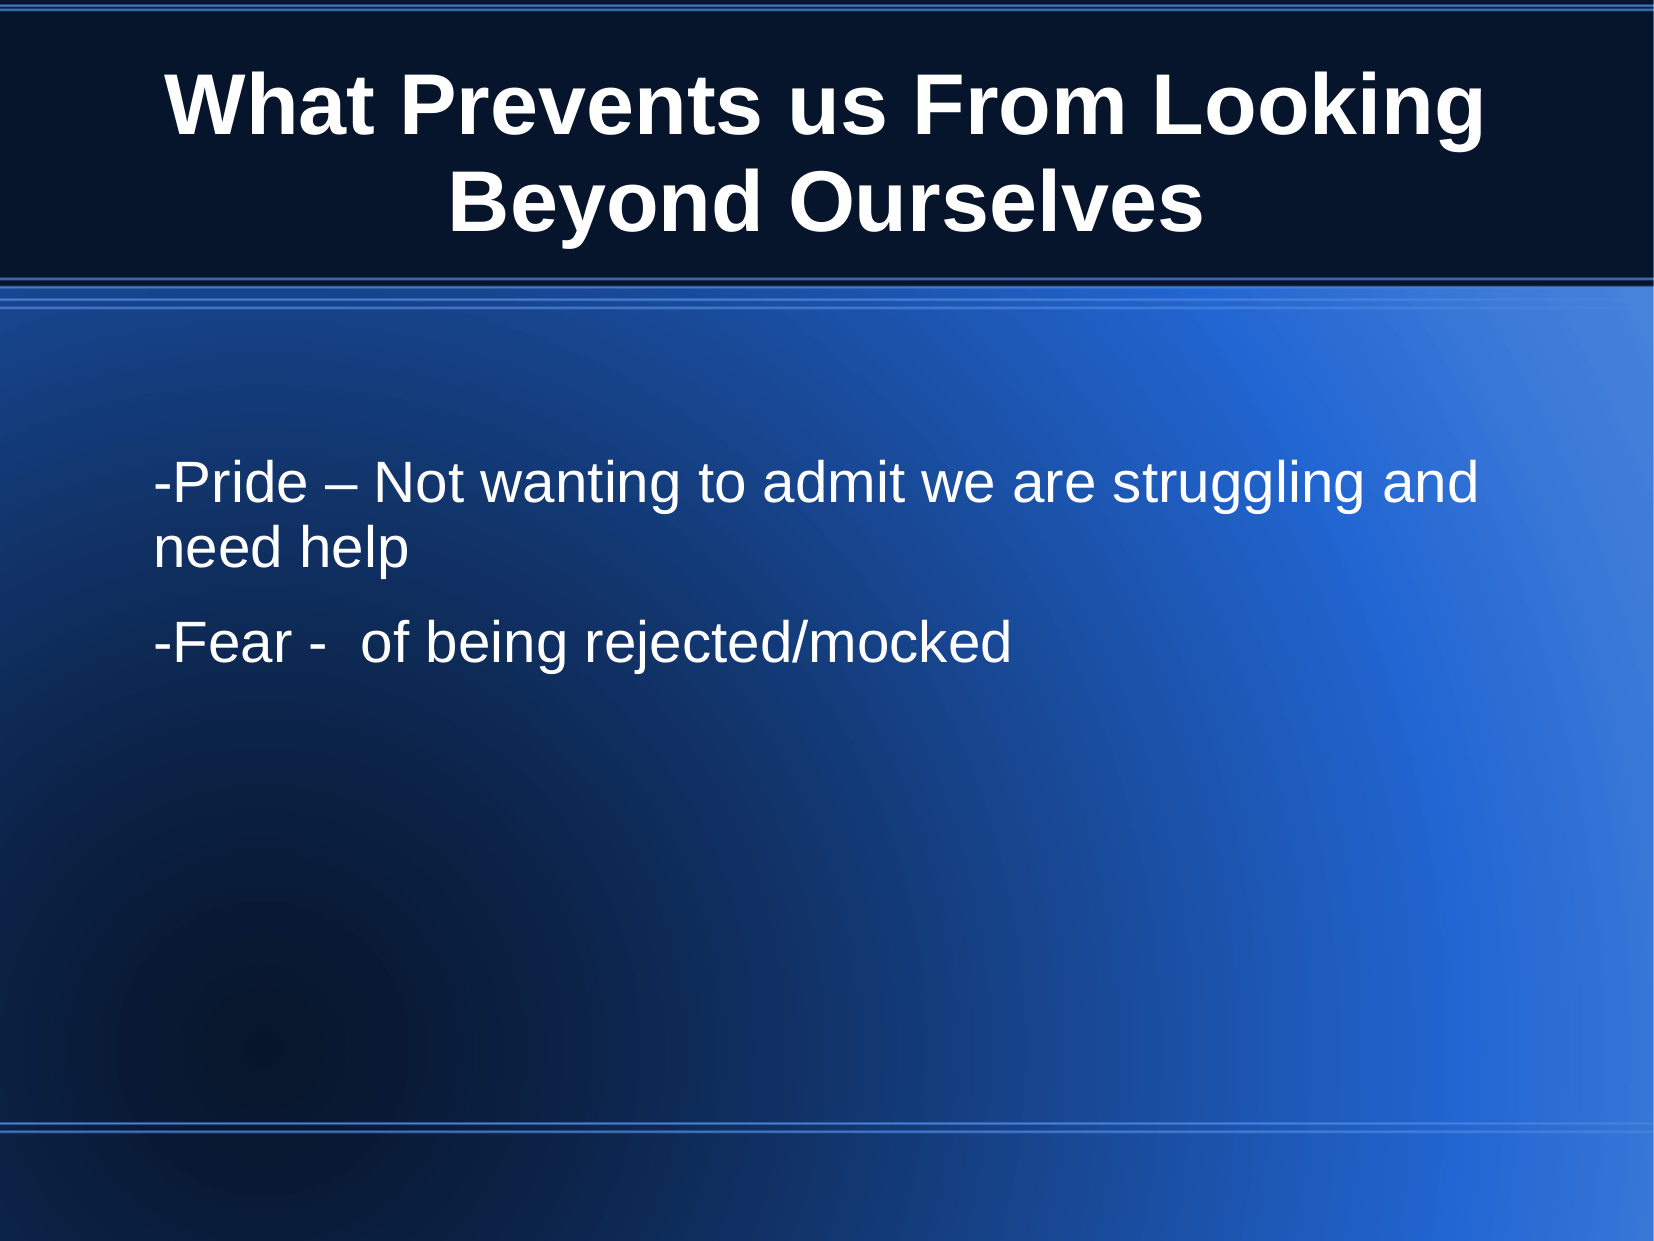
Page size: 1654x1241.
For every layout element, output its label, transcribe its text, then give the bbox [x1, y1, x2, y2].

list -Pride – Not wanting to admit we are struggling and need help -Fear - of being rejected/mocked [82, 355, 1571, 1058]
picture [0, 0, 1654, 1241]
title What Prevents us From Looking Beyond Ourselves [82, 49, 1571, 257]
